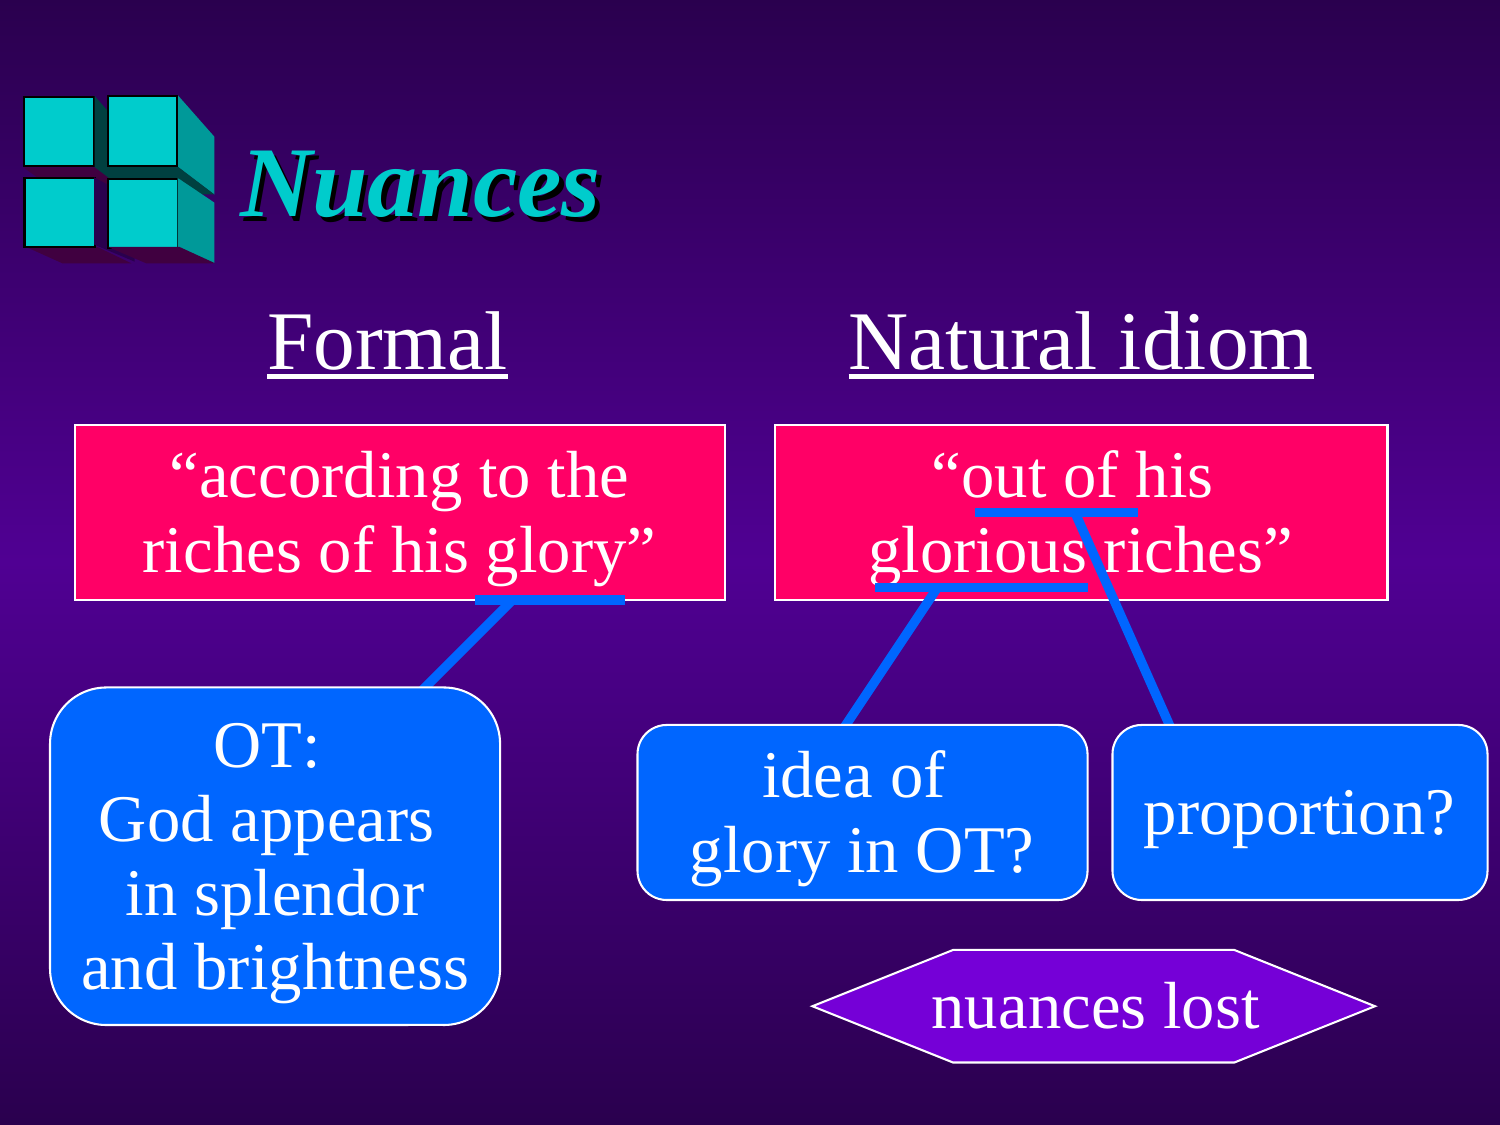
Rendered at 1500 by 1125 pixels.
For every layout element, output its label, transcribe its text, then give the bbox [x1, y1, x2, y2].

text_box proportion? [1112, 724, 1488, 901]
text_box “according to the riches of his glory” [74, 424, 725, 600]
text_box Formal [137, 287, 638, 396]
text_box “out of his glorious riches” [774, 424, 1388, 600]
text_box idea of glory in OT? [637, 724, 1088, 901]
text_box nuances lost [812, 949, 1375, 1063]
text_box Natural idiom [825, 287, 1338, 396]
title Nuances [224, 78, 1388, 288]
text_box OT: God appears in splendor and brightness [50, 687, 501, 1026]
